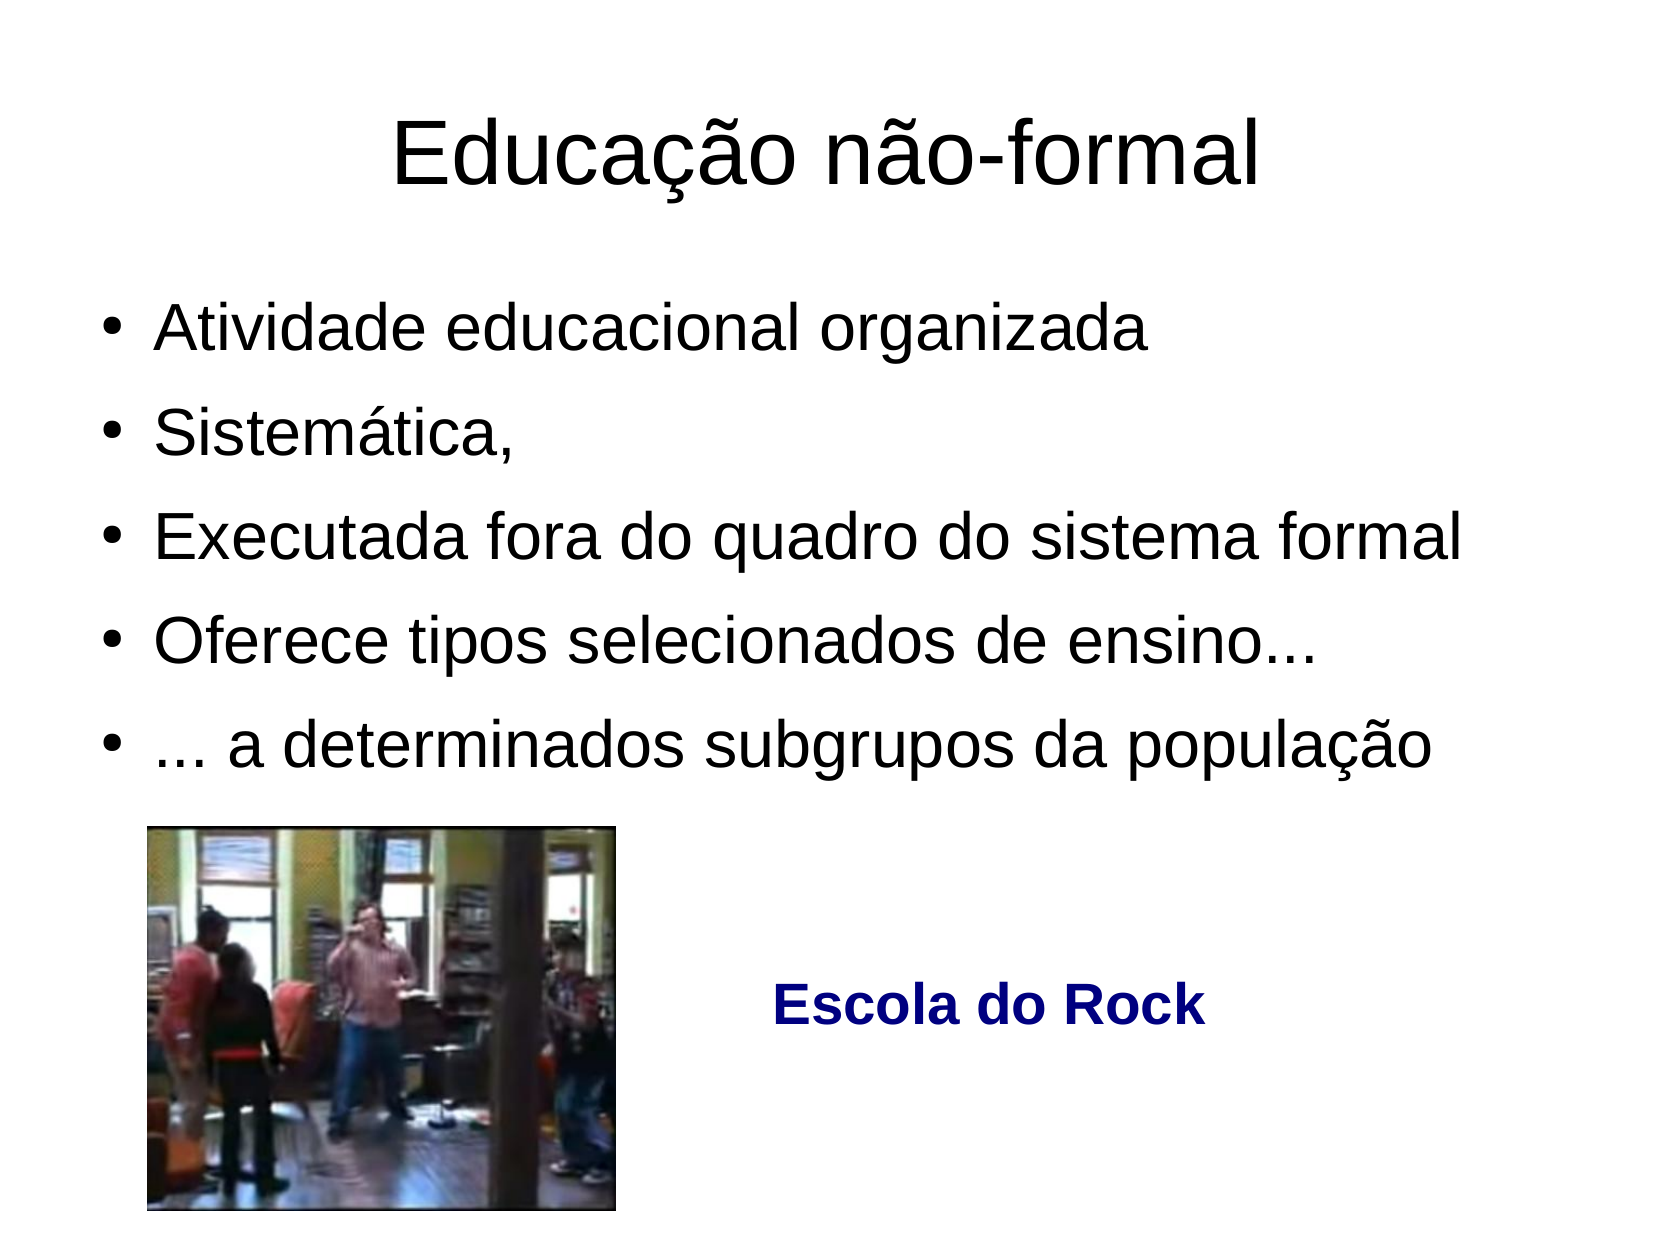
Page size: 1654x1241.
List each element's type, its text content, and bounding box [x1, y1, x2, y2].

title Educação não-formal [82, 49, 1571, 257]
picture [147, 826, 616, 1211]
list Atividade educacional organizada Sistemática, Executada fora do quadro do sistema formal Oferece tipos selecionados de ensino... ... a determinados subgrupos da população [82, 290, 1571, 1010]
text_box Escola do Rock [679, 915, 1300, 1093]
